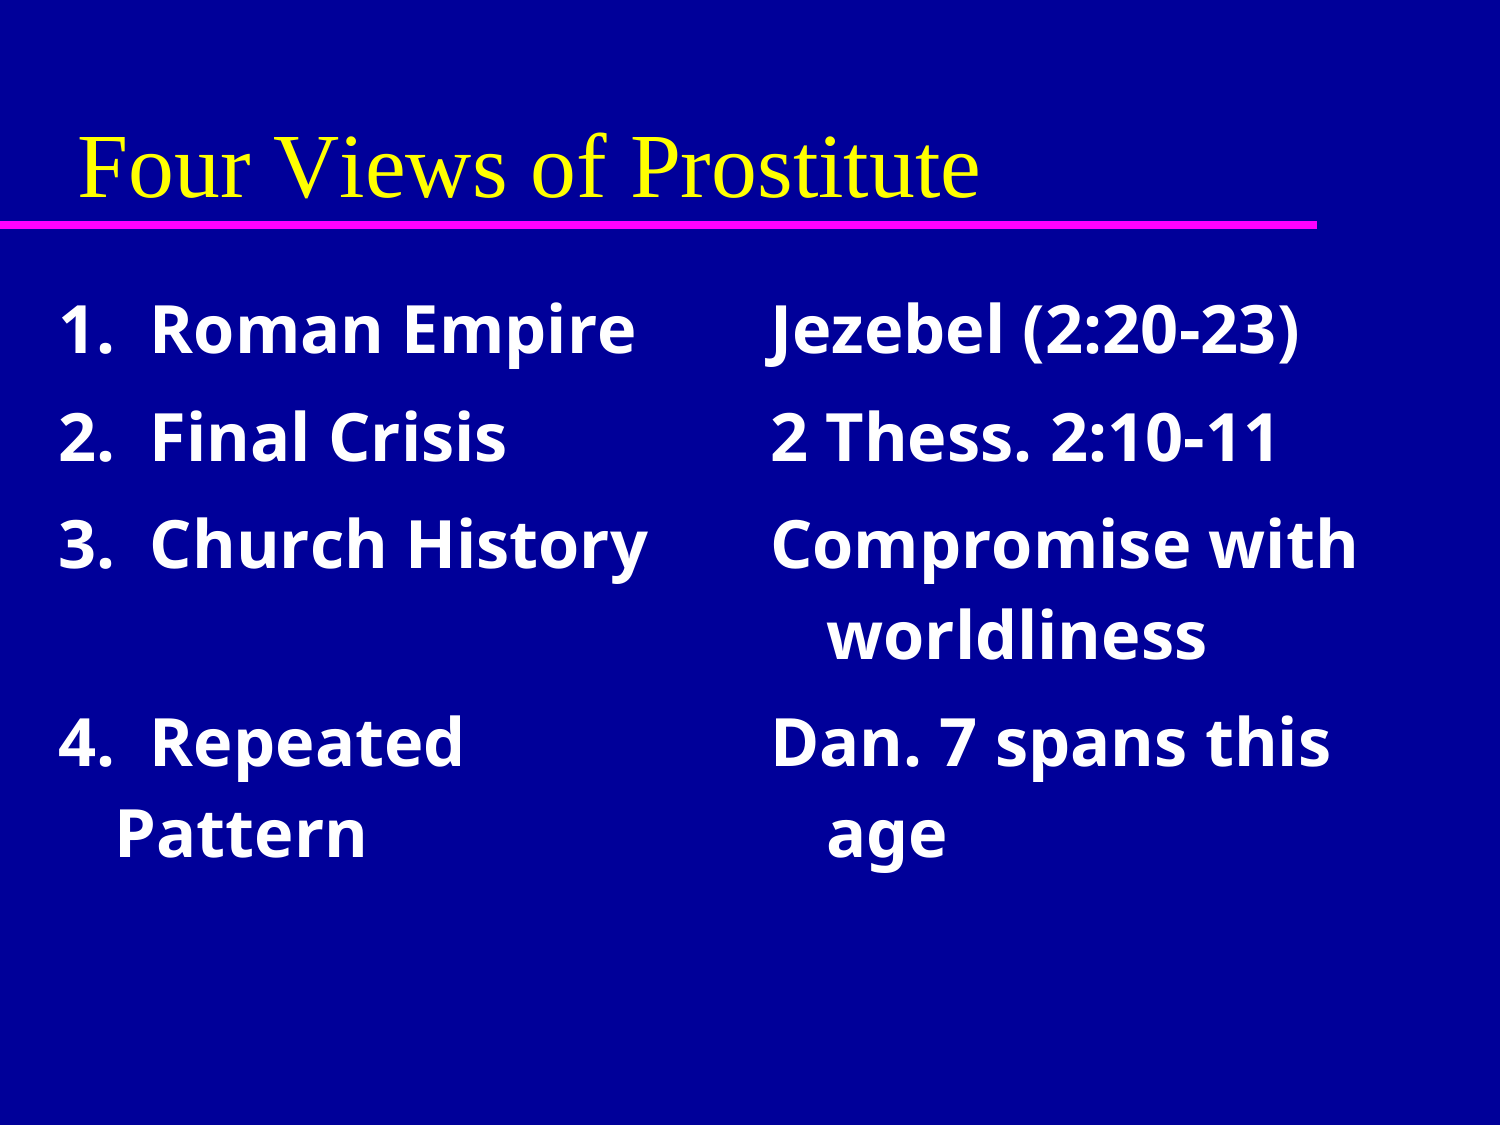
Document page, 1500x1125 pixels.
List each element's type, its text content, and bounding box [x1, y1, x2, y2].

title Four Views of Prostitute [62, 43, 1338, 225]
list Jezebel (2:20-23) 2 Thess. 2:10-11 Compromise with worldliness Dan. 7 spans this age [755, 275, 1448, 951]
list 1. Roman Empire 2. Final Crisis 3. Church History 4. Repeated Pattern [43, 275, 751, 951]
